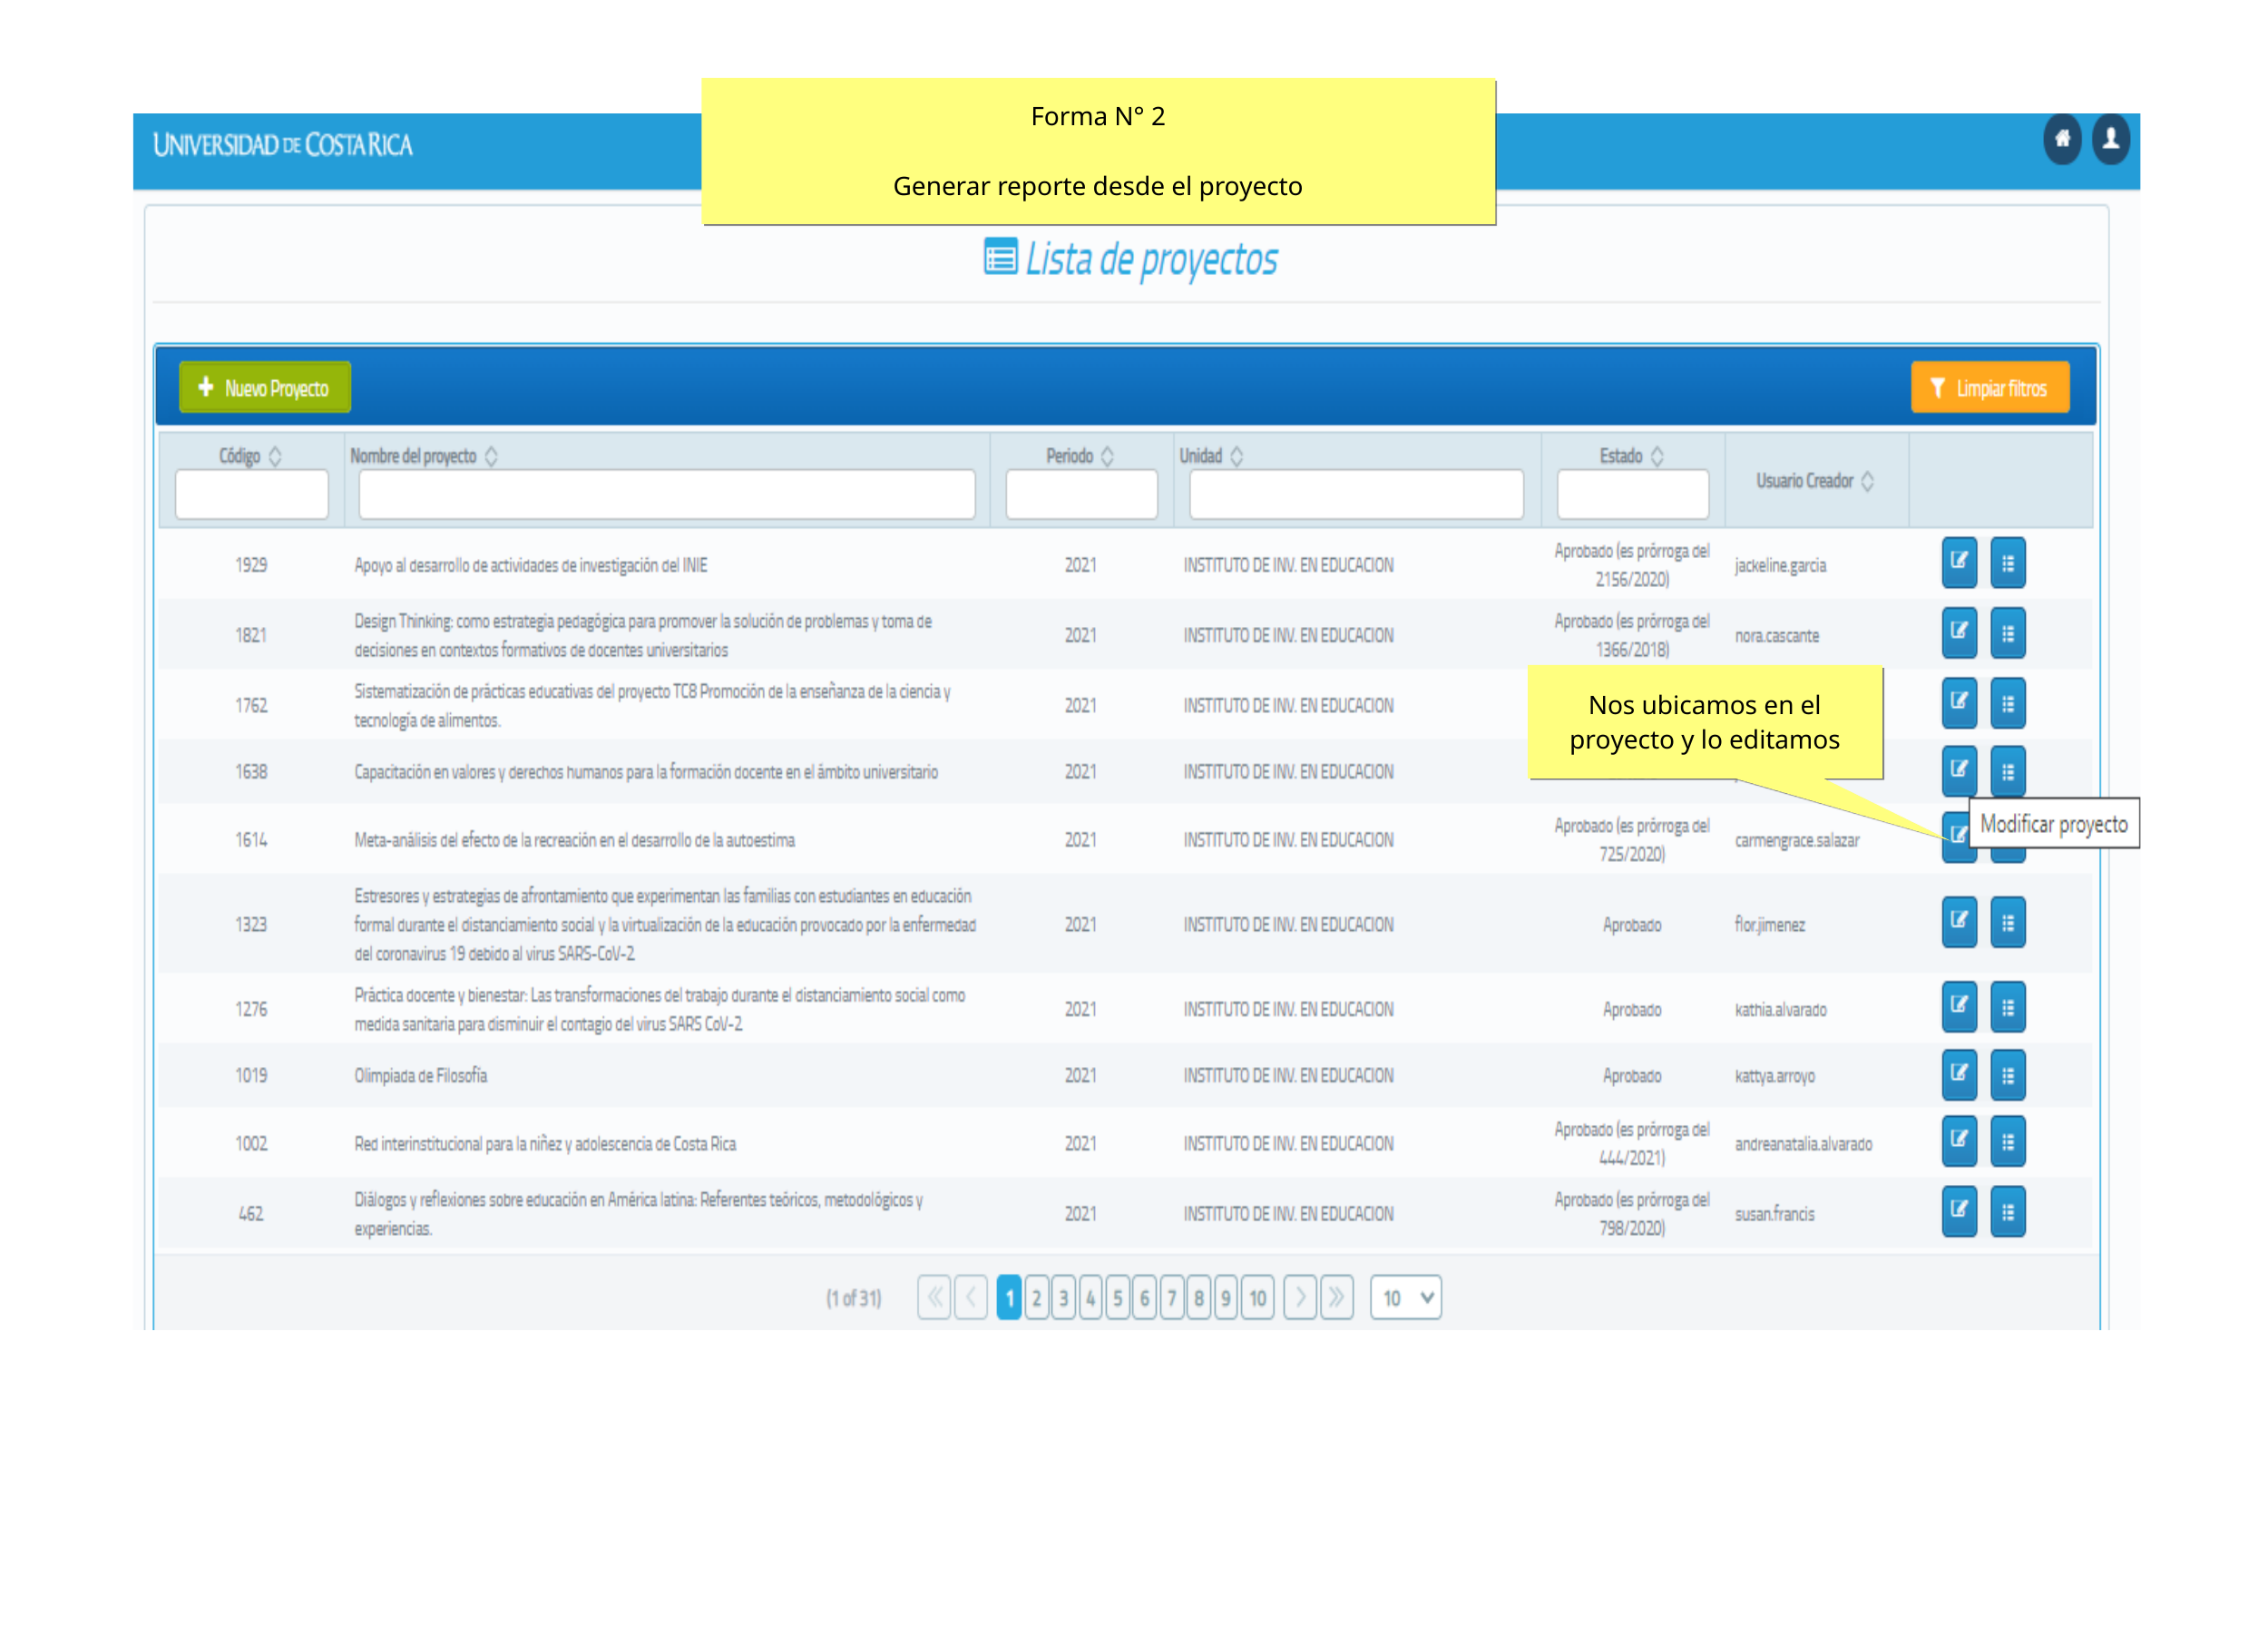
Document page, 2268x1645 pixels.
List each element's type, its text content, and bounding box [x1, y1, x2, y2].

text_box Forma N° 2 Generar reporte desde el proyecto [701, 77, 1496, 224]
text_box Nos ubicamos en el proyecto y lo editamos [1528, 664, 1950, 841]
picture [132, 113, 2141, 1330]
